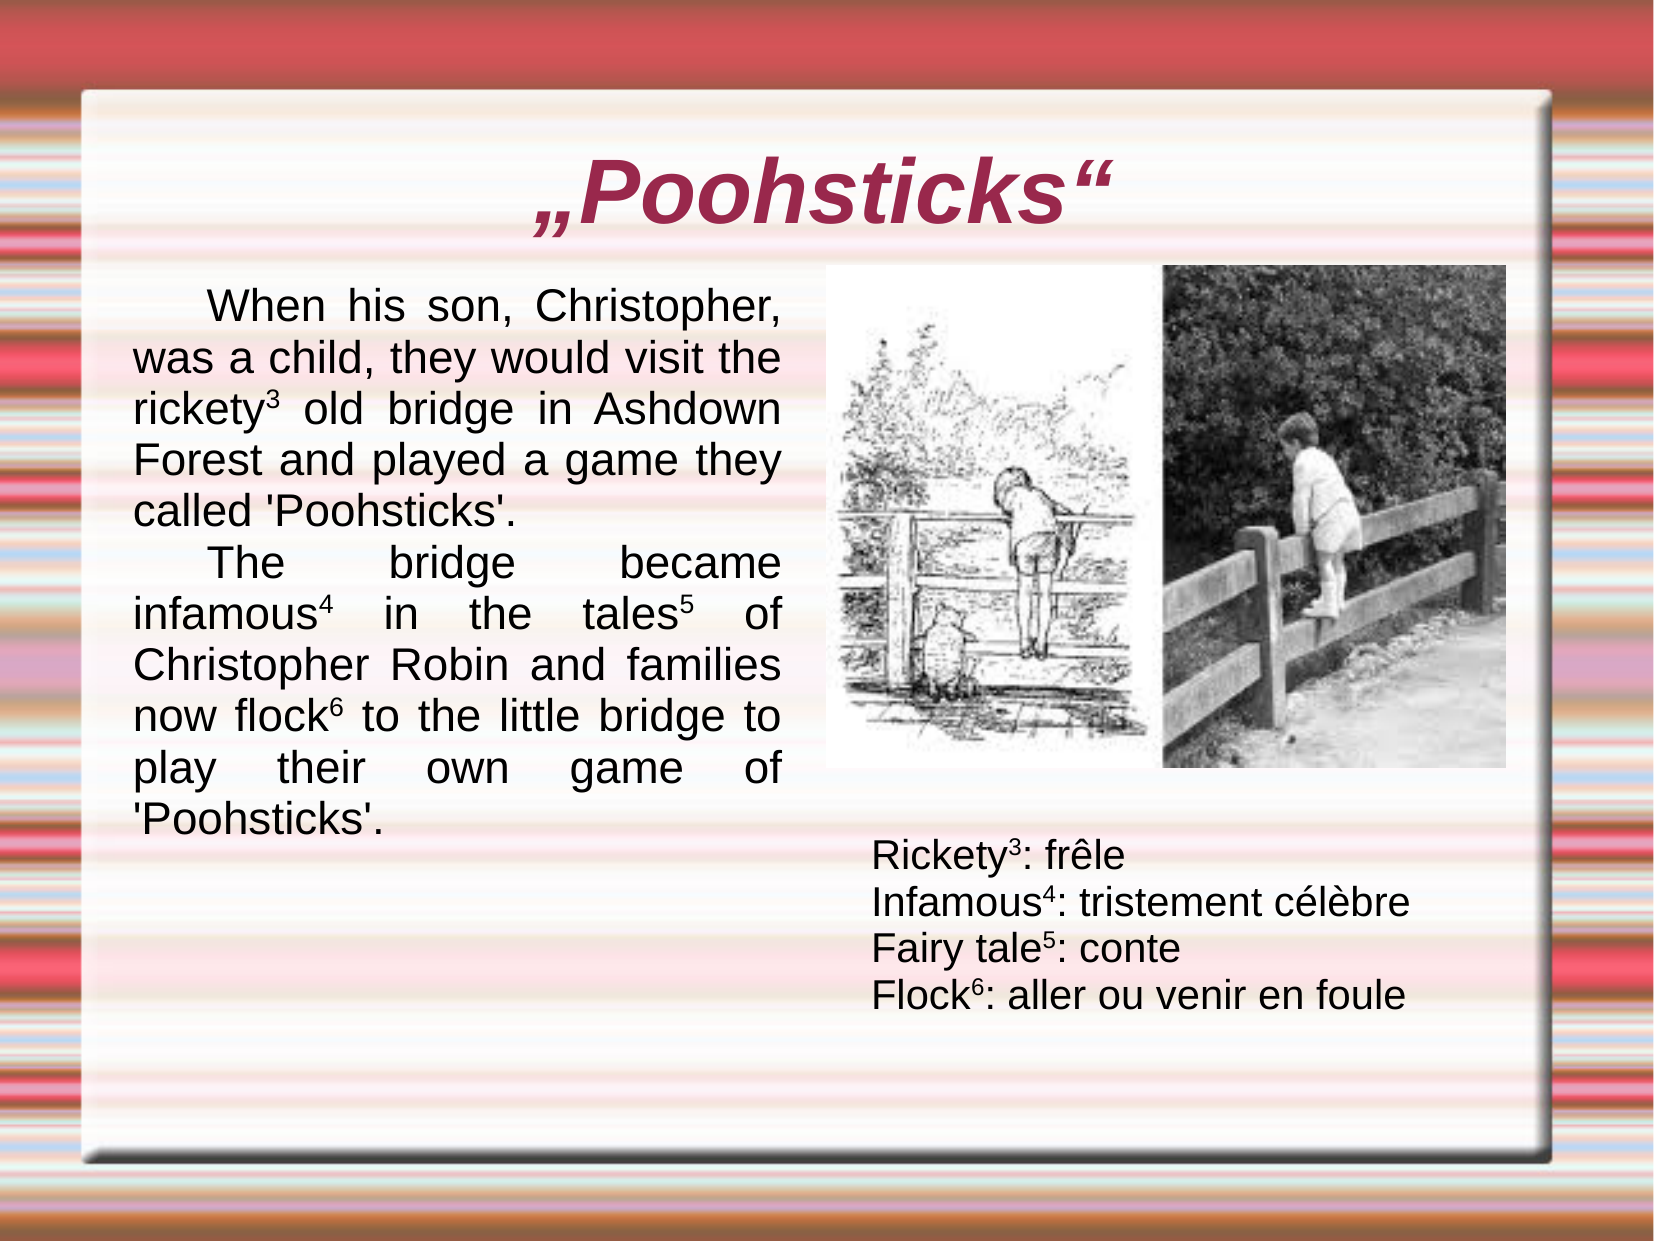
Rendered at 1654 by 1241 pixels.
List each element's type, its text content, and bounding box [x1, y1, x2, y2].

text_box Rickety3: frêle Infamous4: tristement célèbre Fairy tale5: conte Flock6: aller ou venir en foule [856, 824, 1456, 1034]
title „Poohsticks“ [118, 88, 1531, 296]
picture [0, 0, 1654, 1241]
text_box When his son, Christopher, was a child, they would visit the rickety3 old bridge in Ashdown Forest and played a game they called 'Poohsticks'. The bridge became infamous4 in the tales5 of Christopher Robin and families now flock6 to the little bridge to play their own game of 'Poohsticks'. [118, 296, 798, 855]
